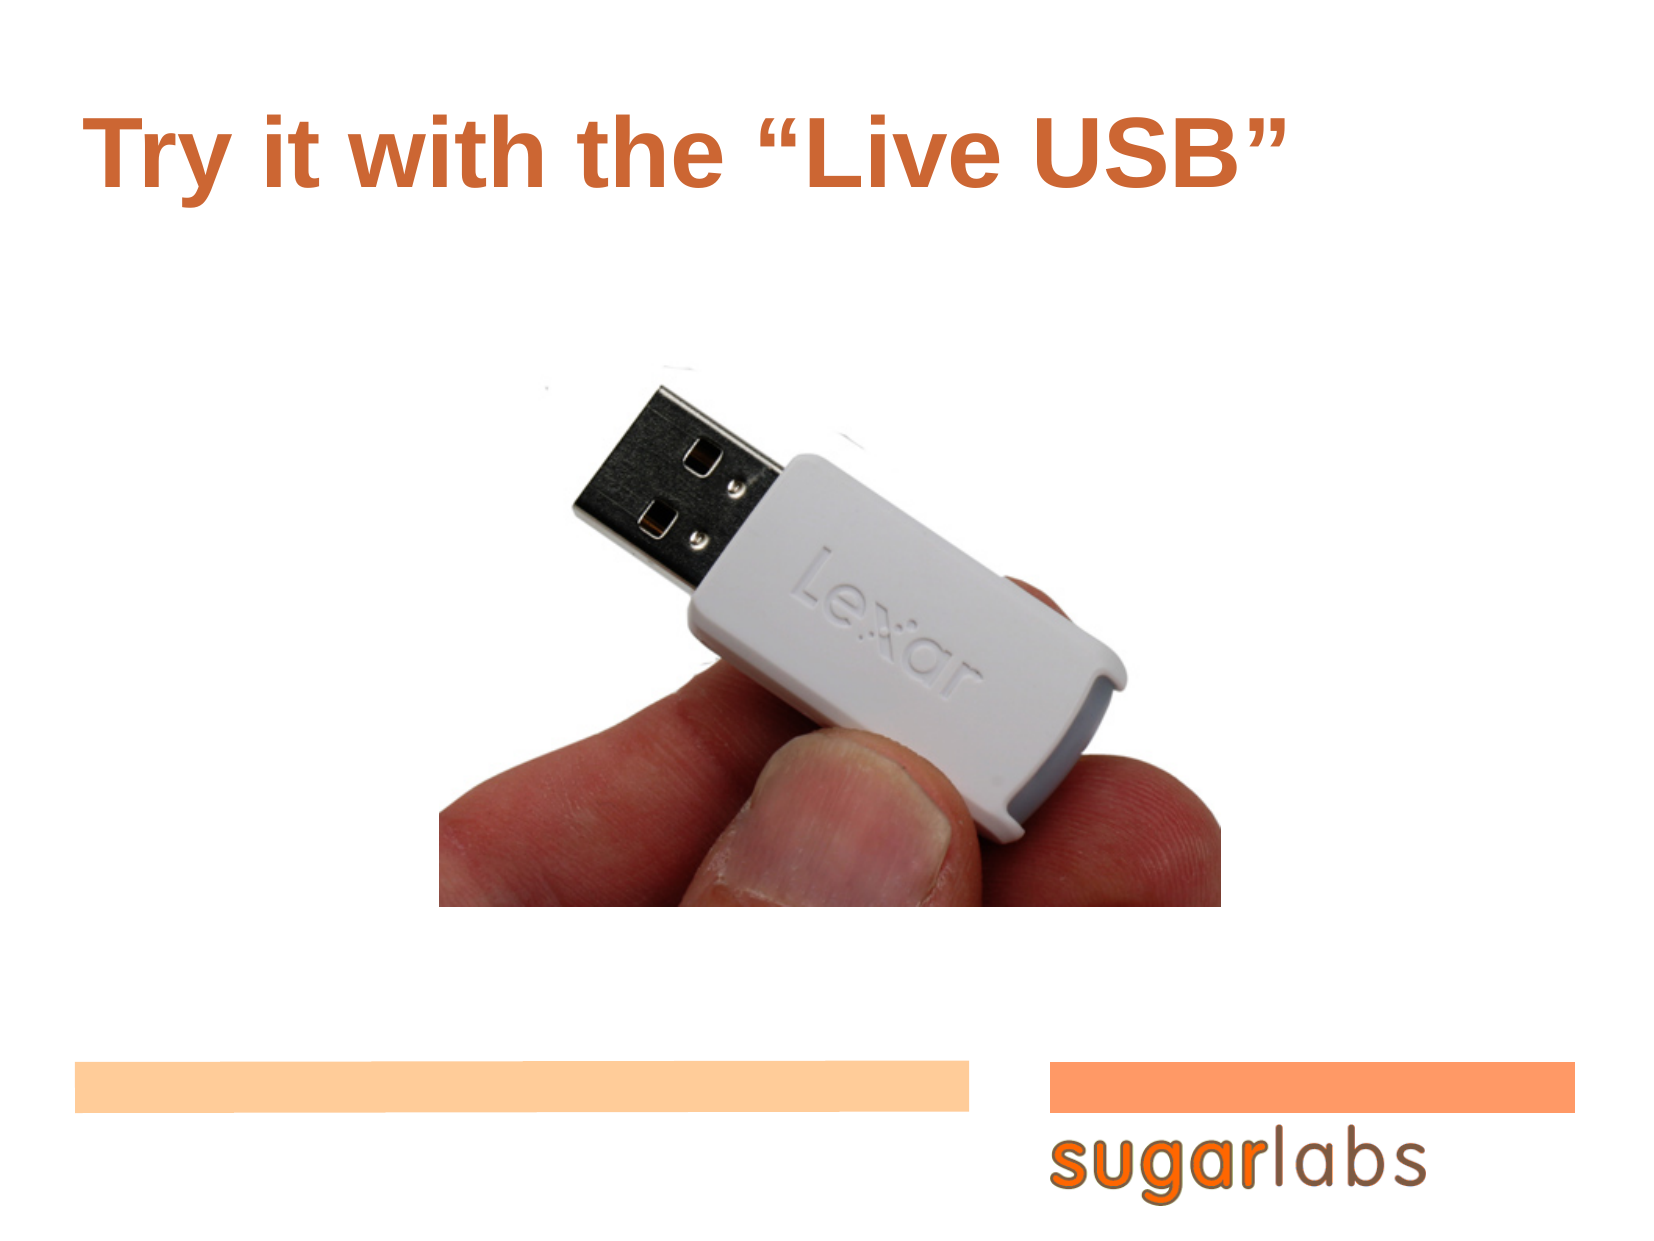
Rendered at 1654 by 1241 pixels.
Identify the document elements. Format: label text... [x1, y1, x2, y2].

picture [439, 325, 1221, 907]
picture [1050, 1124, 1426, 1206]
title Try it with the “Live USB” [82, 49, 1571, 257]
